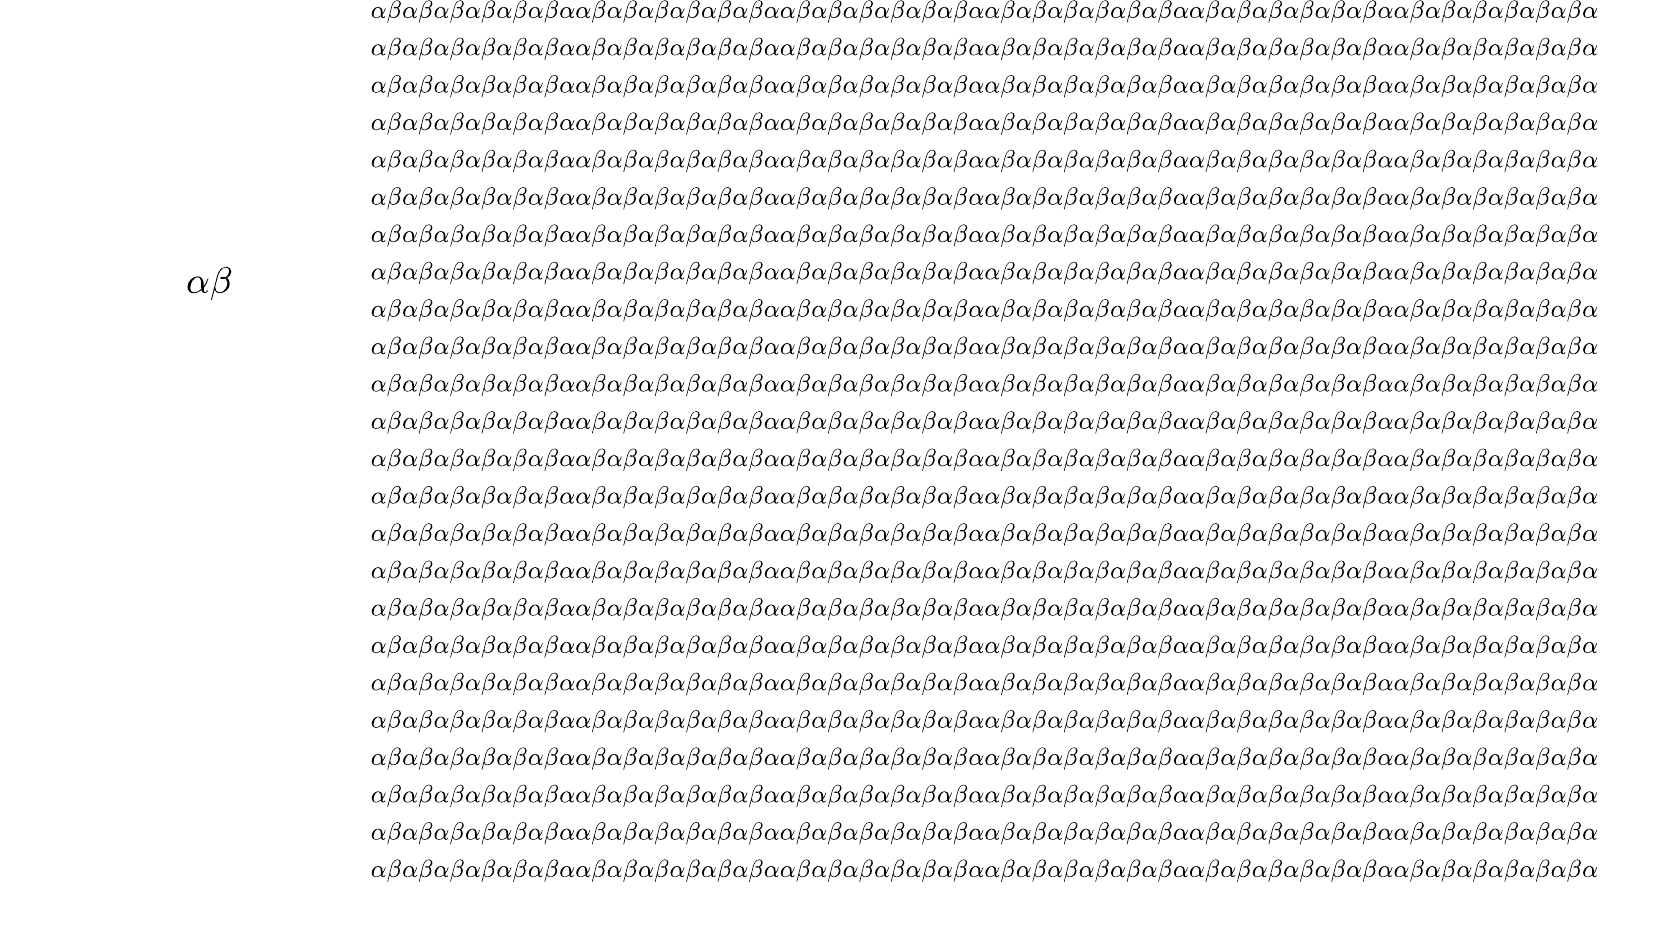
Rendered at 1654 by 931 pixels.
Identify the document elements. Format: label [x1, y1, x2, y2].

text_box [371, 0, 1598, 882]
text_box [187, 266, 232, 301]
